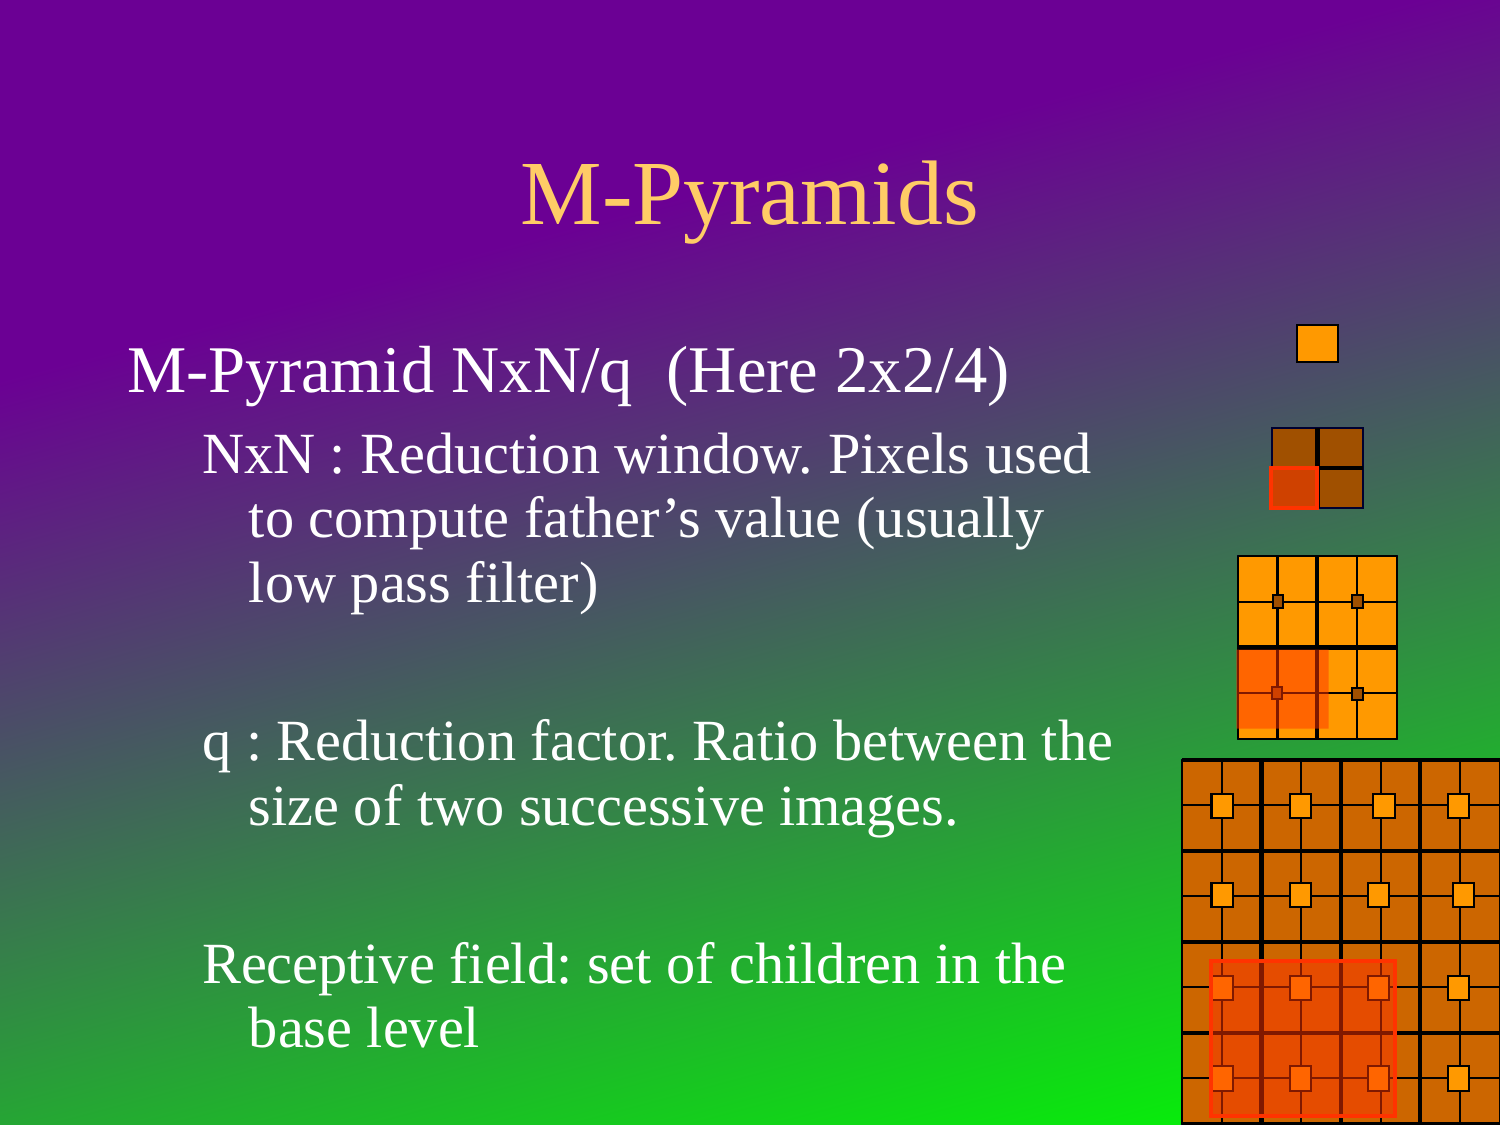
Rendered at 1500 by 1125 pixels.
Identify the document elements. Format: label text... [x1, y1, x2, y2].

text_box [1319, 557, 1396, 645]
text_box [1296, 324, 1339, 363]
text_box [1343, 853, 1418, 940]
text_box [1183, 762, 1259, 849]
text_box [1271, 467, 1318, 508]
text_box [1183, 944, 1418, 1122]
text_box [1343, 762, 1418, 849]
text_box [1422, 853, 1499, 940]
text_box [1422, 944, 1499, 1031]
text_box [1320, 428, 1364, 508]
text_box [1239, 557, 1315, 645]
text_box [1422, 762, 1499, 849]
text_box [1183, 853, 1259, 940]
text_box [1264, 853, 1339, 940]
list M-Pyramid NxN/q (Here 2x2/4) NxN : Reduction window. Pixels used to compute father’s value (usually low pass filter) q : Reduction factor. Ratio between the size of two successive images. Receptive field: set of children in the base level [112, 324, 1136, 1123]
text_box [1264, 762, 1339, 849]
title M-Pyramids [112, 99, 1388, 288]
text_box [1271, 428, 1315, 466]
text_box [1422, 1035, 1499, 1122]
text_box [1236, 649, 1396, 738]
